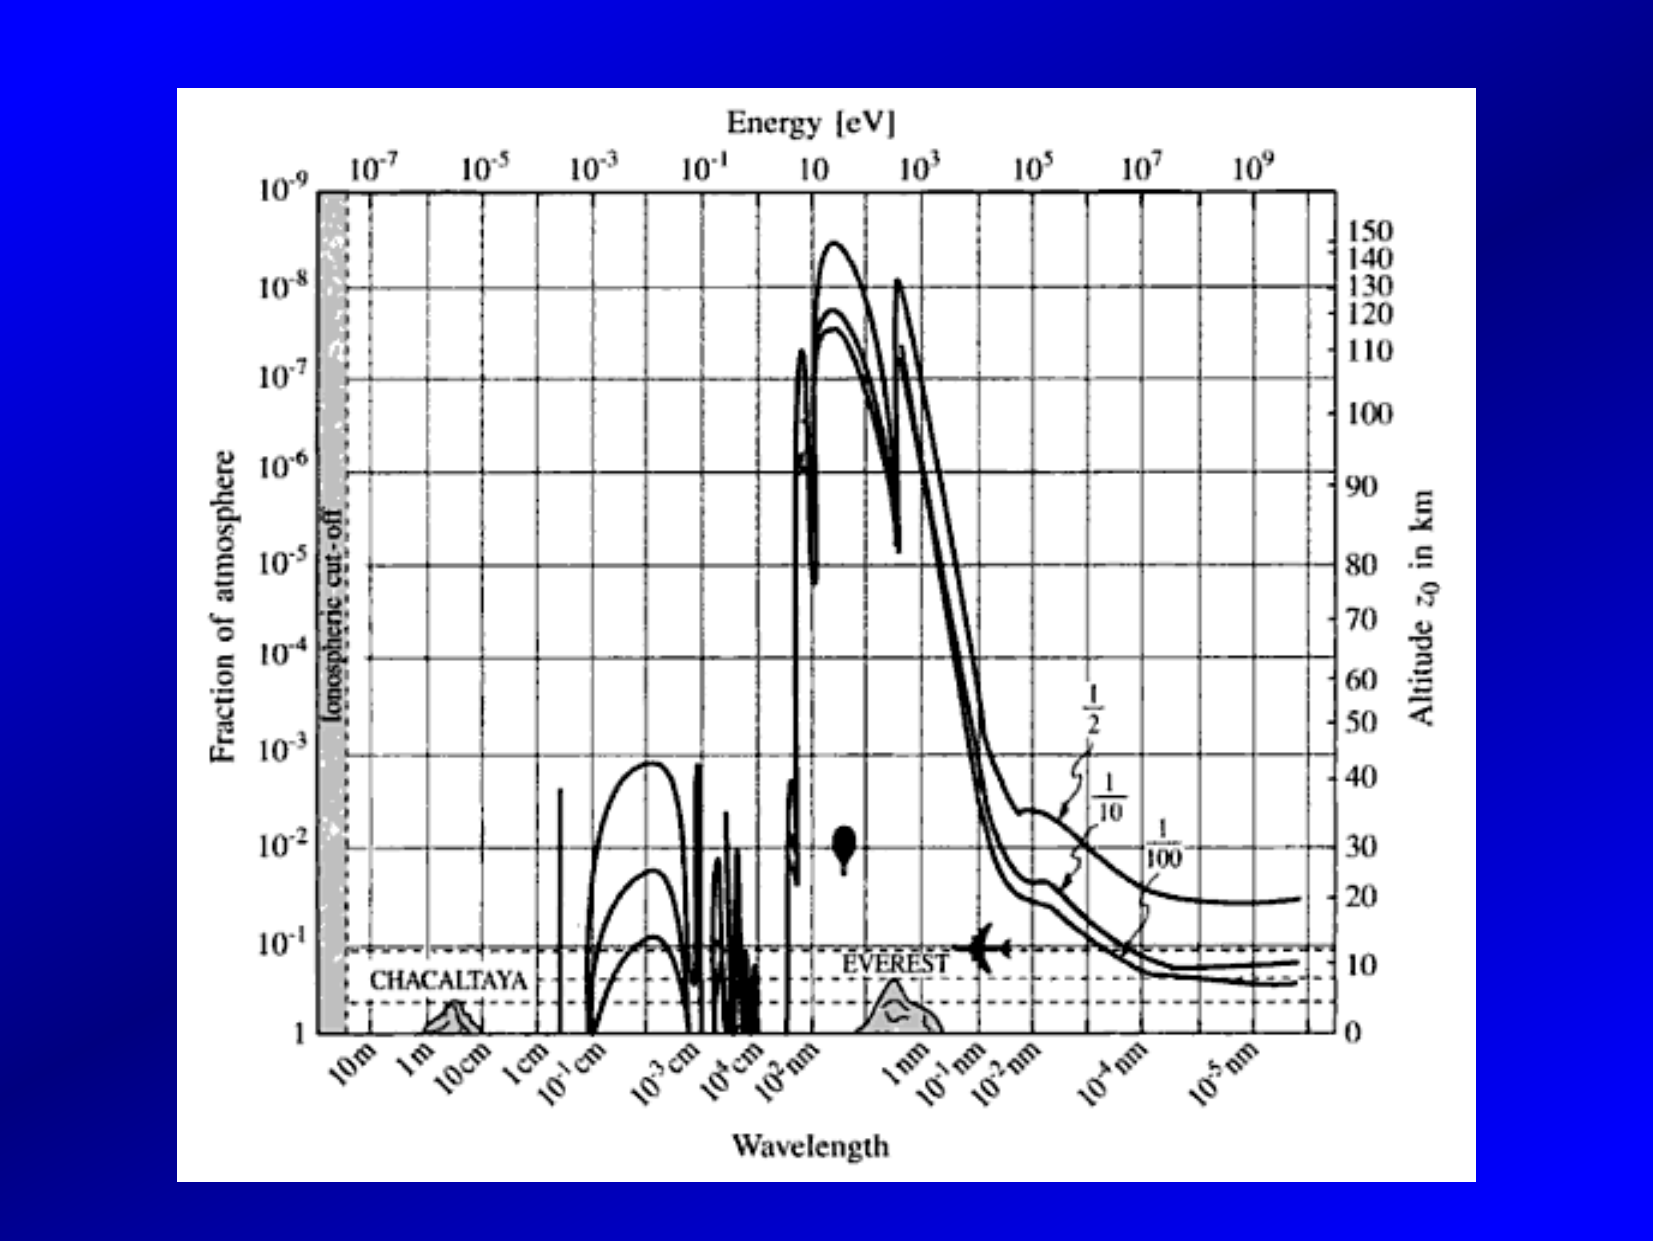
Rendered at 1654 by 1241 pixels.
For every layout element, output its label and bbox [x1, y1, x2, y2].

picture [177, 88, 1476, 1182]
